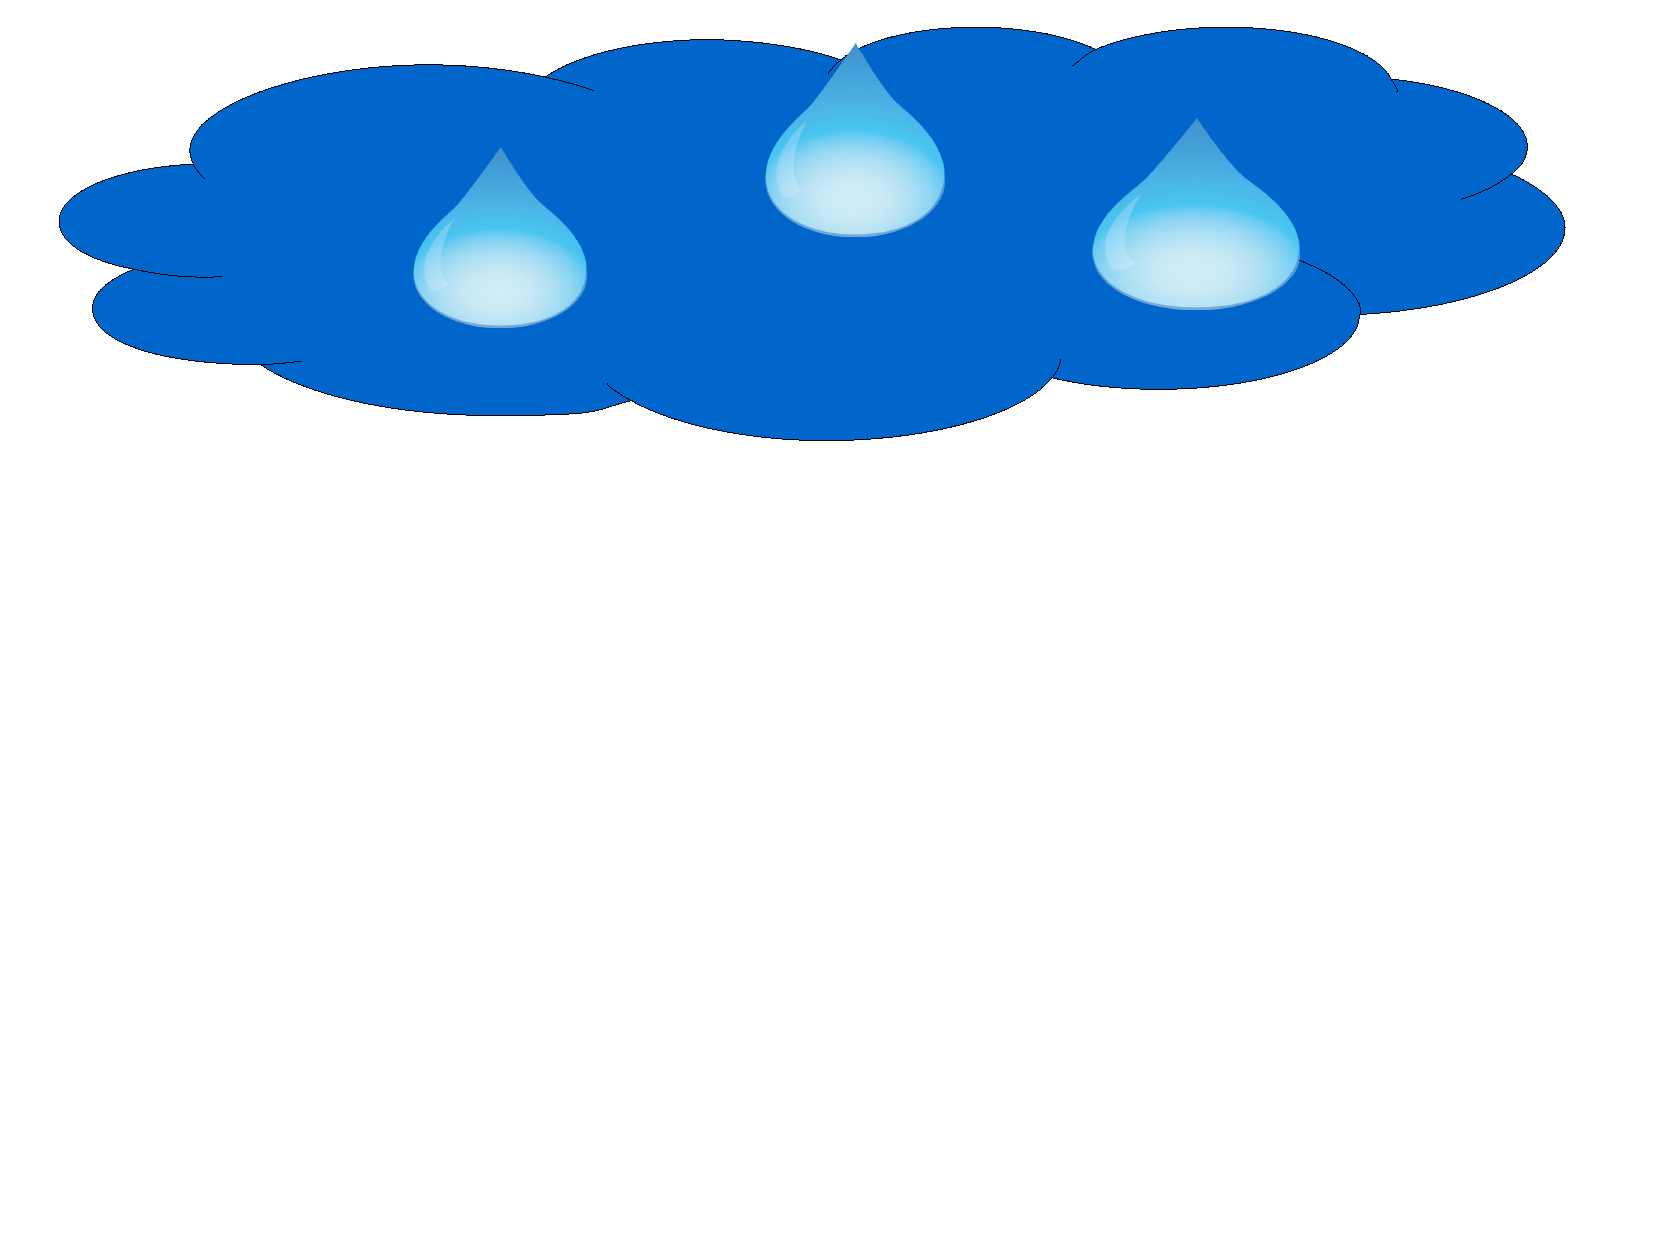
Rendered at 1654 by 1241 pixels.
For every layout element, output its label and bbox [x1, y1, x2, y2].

text_box [59, 27, 1566, 441]
picture [413, 147, 587, 328]
picture [765, 43, 945, 237]
picture [1092, 118, 1300, 310]
